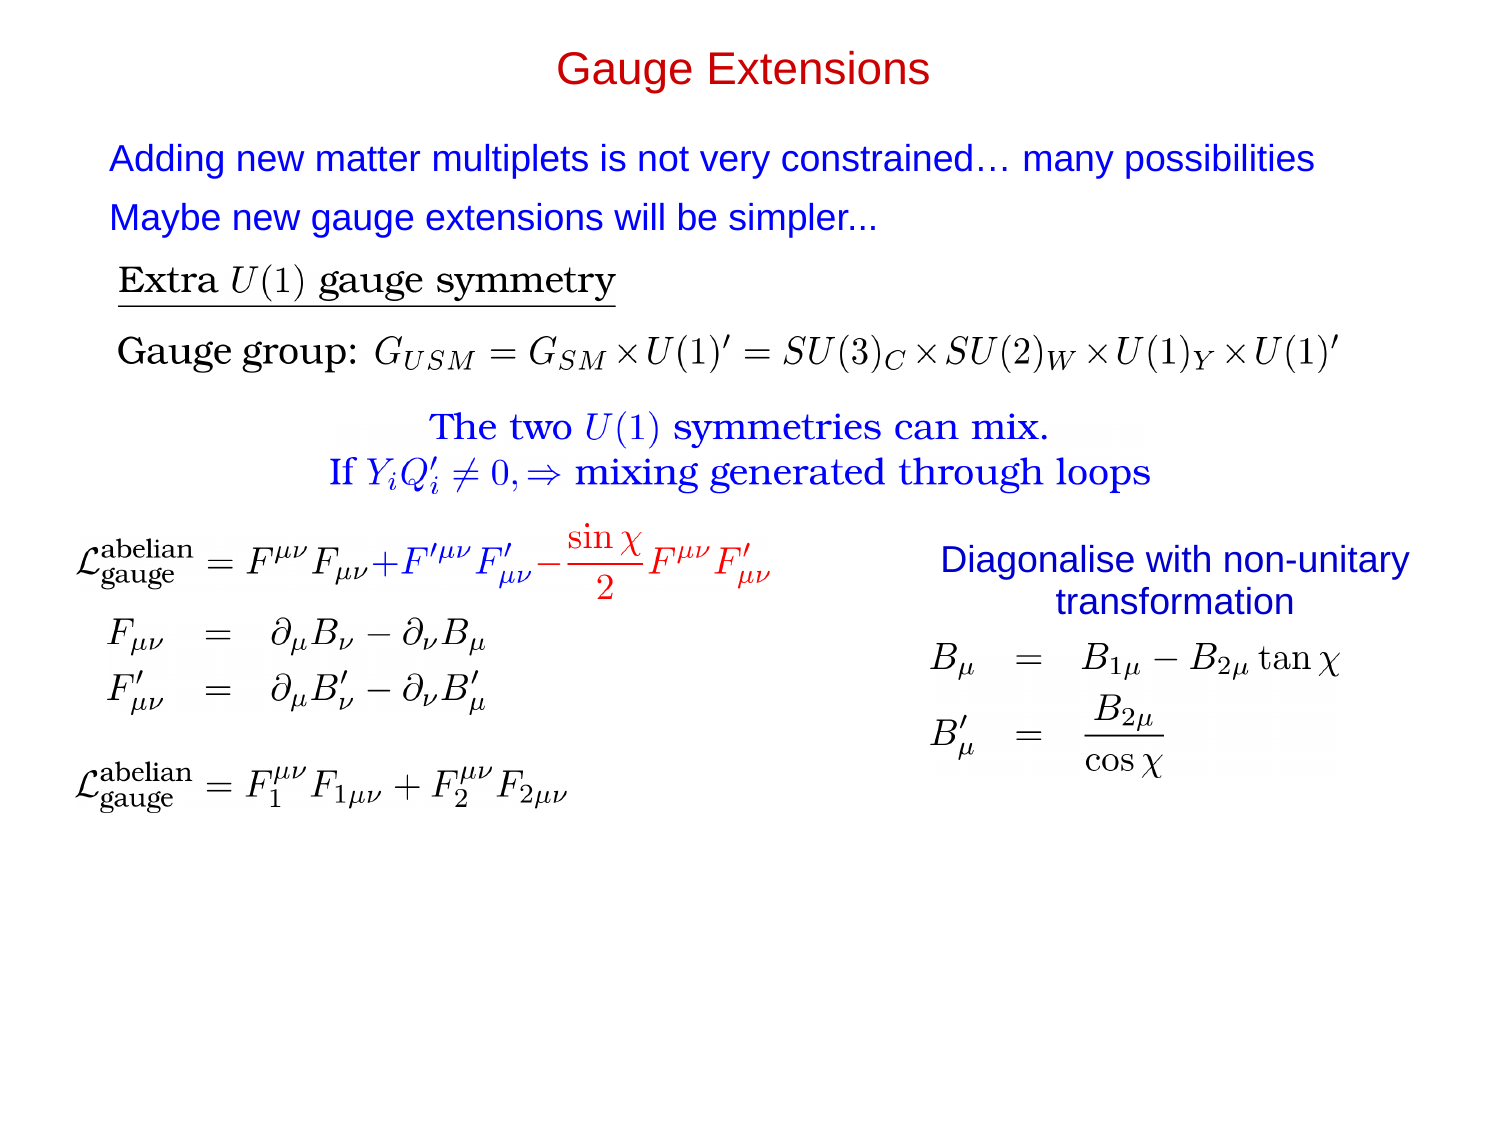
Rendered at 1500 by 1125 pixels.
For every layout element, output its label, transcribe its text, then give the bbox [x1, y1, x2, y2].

picture [118, 264, 616, 307]
text_box Diagonalise with non-unitary transformation [874, 531, 1477, 631]
picture [330, 411, 1150, 494]
picture [75, 761, 567, 813]
picture [930, 643, 1340, 779]
picture [118, 334, 1338, 373]
picture [107, 617, 485, 715]
picture [76, 523, 770, 599]
text_box Gauge Extensions [23, 35, 1477, 116]
text_box Adding new matter multiplets is not very constrained… many possibilities [94, 129, 1359, 229]
text_box Maybe new gauge extensions will be simpler... [94, 188, 993, 246]
